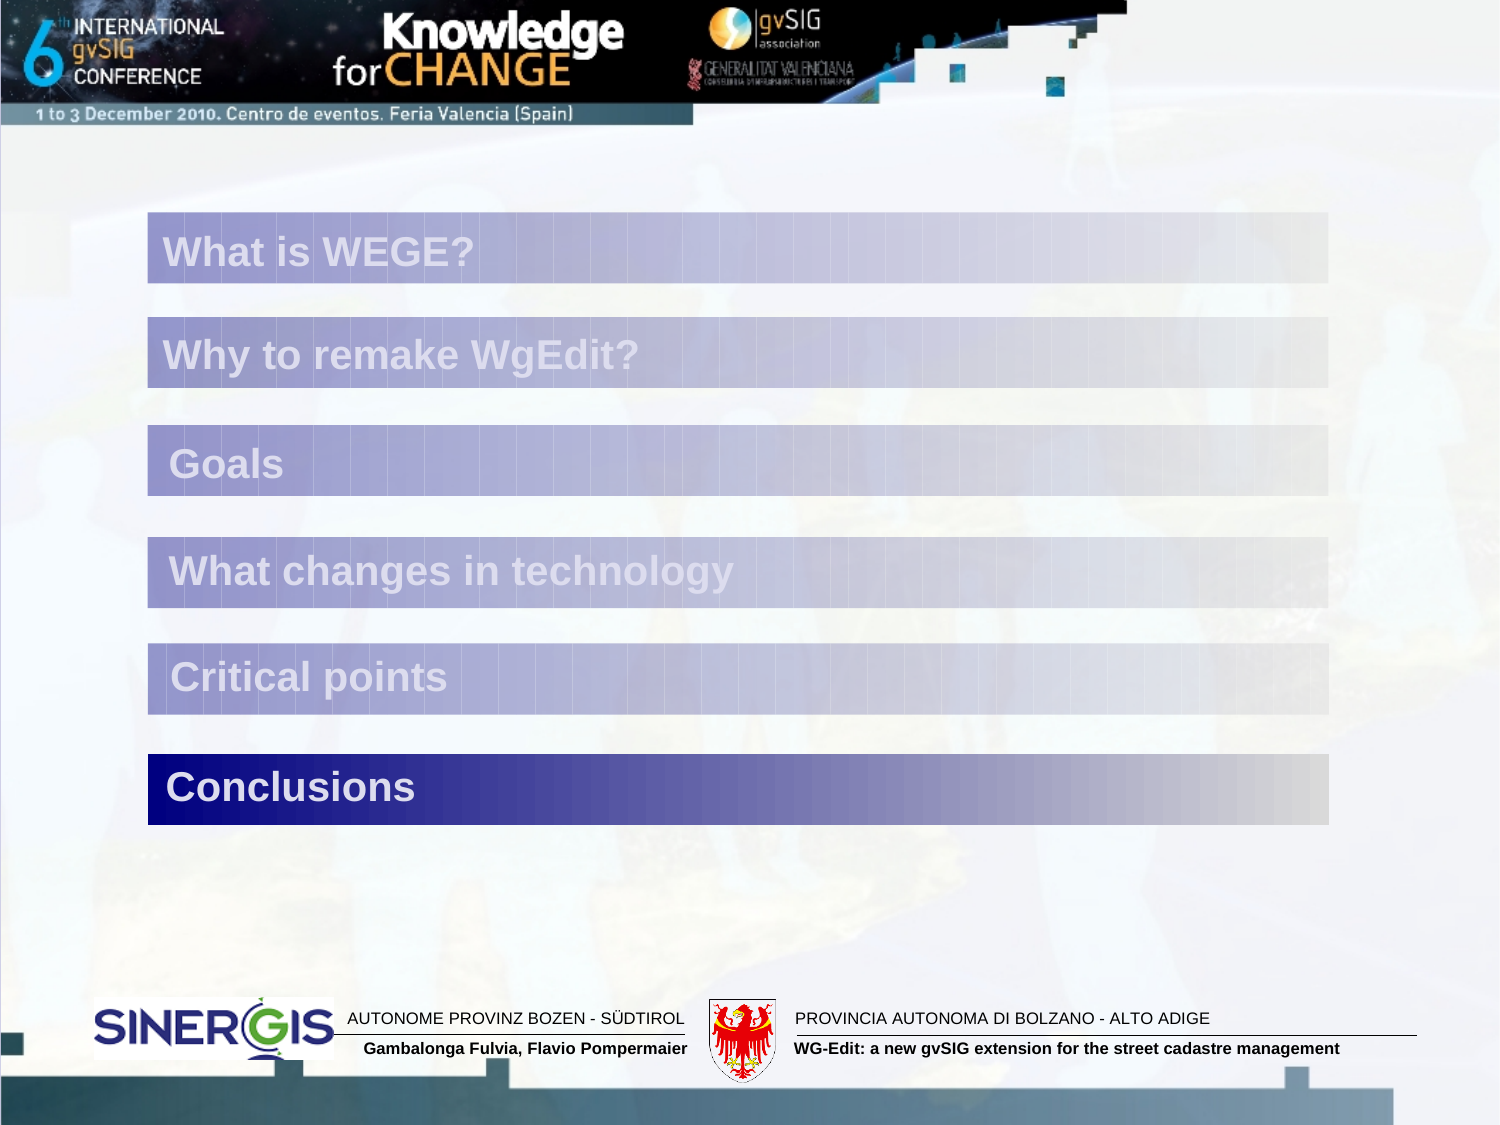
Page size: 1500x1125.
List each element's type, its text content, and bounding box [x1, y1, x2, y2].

text_box [147, 317, 1329, 388]
text_box [147, 753, 1329, 825]
text_box Critical points [155, 647, 656, 709]
text_box Why to remake WgEdit? [147, 324, 845, 387]
picture [0, 0, 1500, 1125]
text_box [147, 212, 1329, 284]
text_box [147, 643, 1329, 715]
text_box What changes in technology [153, 540, 1063, 603]
text_box [147, 425, 1329, 496]
text_box [147, 537, 1329, 609]
text_box Goals [153, 434, 851, 496]
text_box What is WEGE? [147, 222, 845, 284]
text_box Conclusions [150, 757, 502, 819]
